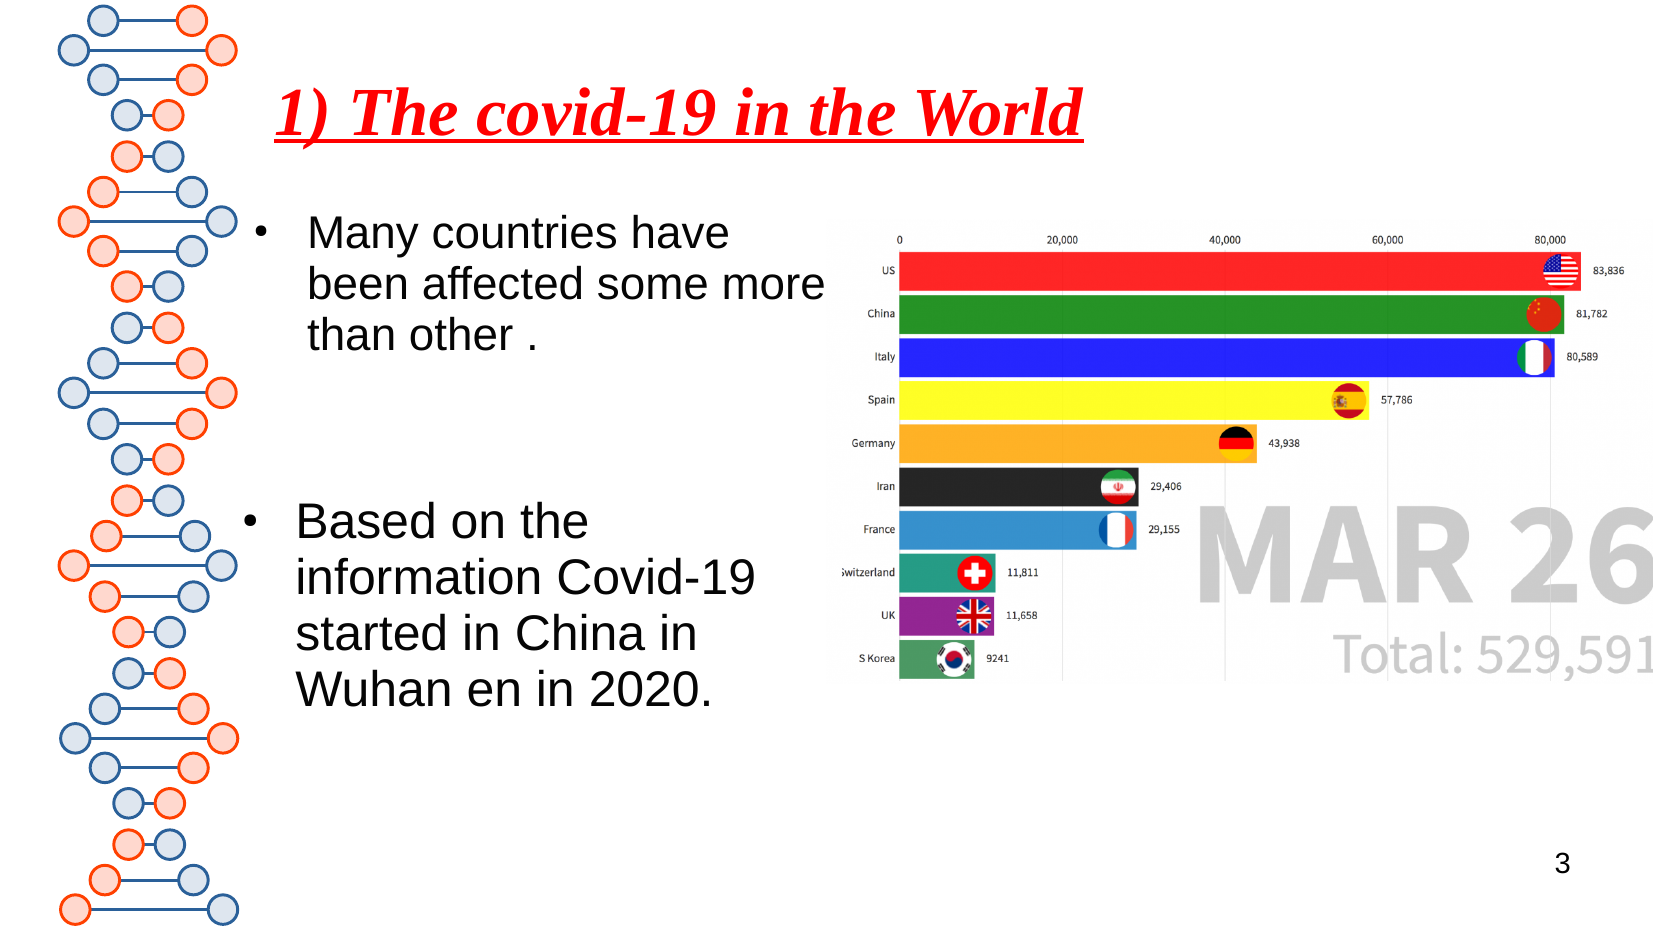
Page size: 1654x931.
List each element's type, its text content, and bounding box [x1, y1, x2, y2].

list Based on the information Covid-19 started in China in Wuhan en in 2020. [224, 493, 827, 752]
title 1) The covid-19 in the World [265, 35, 1093, 189]
list Many countries have been affected some more than other . [236, 206, 827, 396]
picture [826, 219, 1653, 684]
